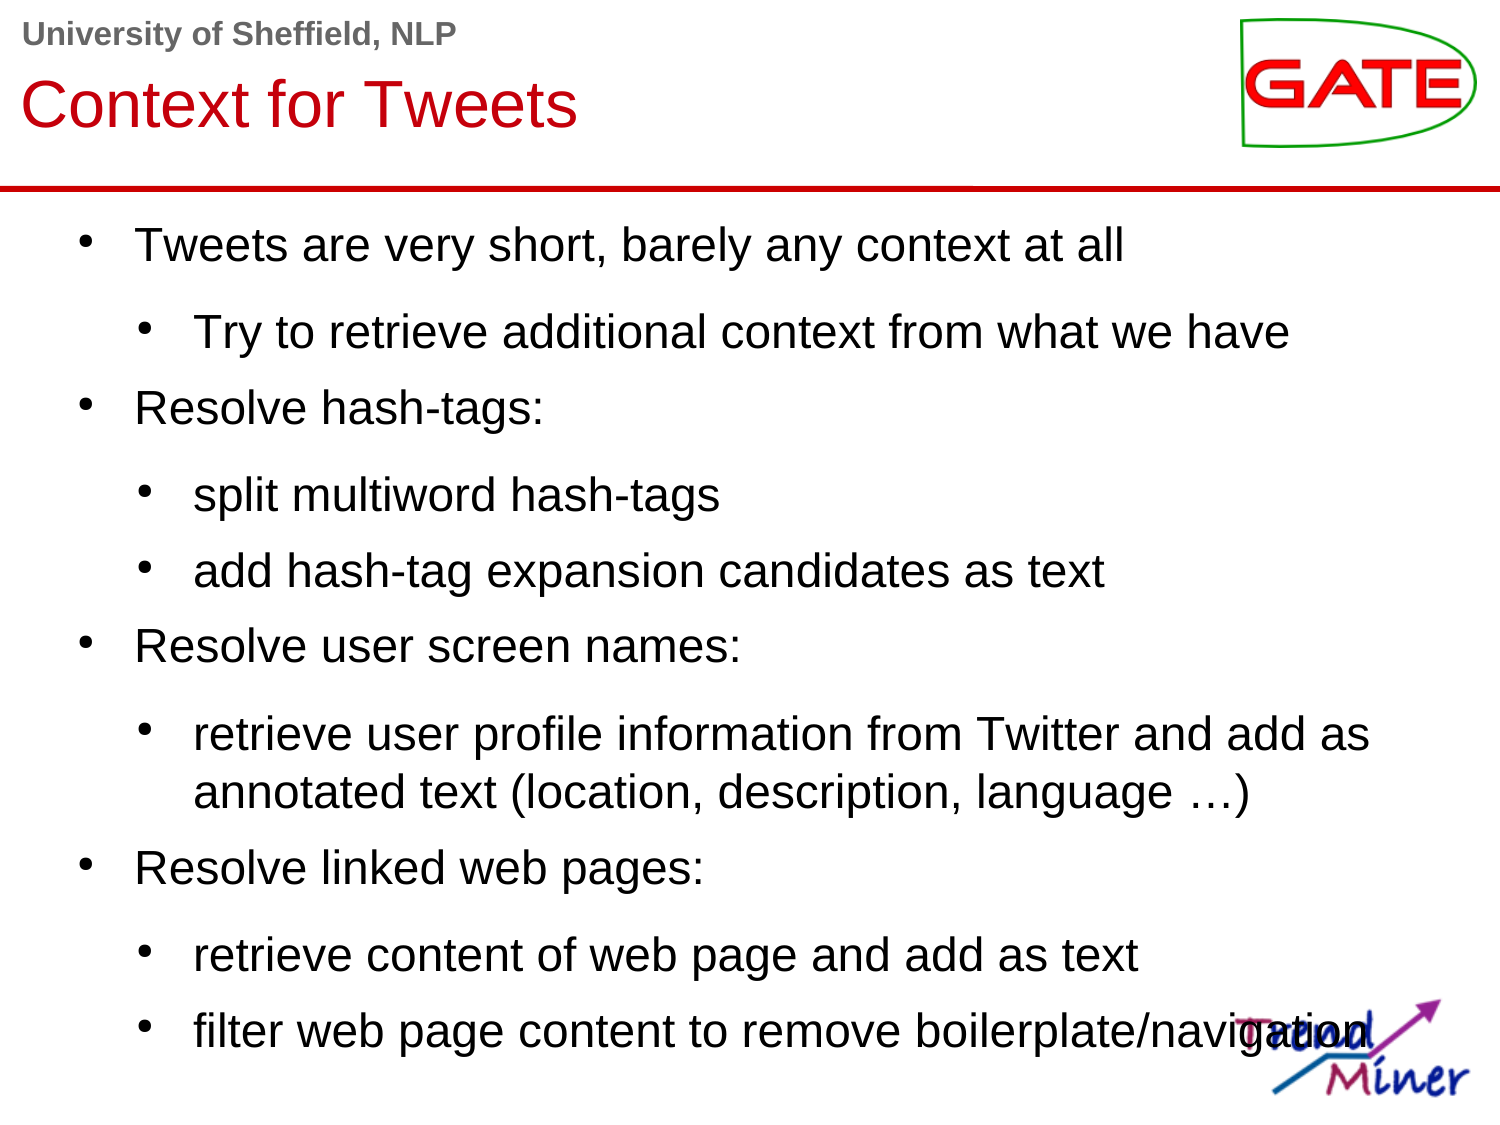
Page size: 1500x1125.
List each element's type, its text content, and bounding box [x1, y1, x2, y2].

picture [1204, 992, 1496, 1118]
list Tweets are very short, barely any context at all Try to retrieve additional context from what we have Resolve hash-tags: split multiword hash-tags add hash-tag expansion candidates as text Resolve user screen names: retrieve user profile information from Twitter and add as annotated text (location, description, language …) Resolve linked web pages: retrieve content of web page and add as text filter web page content to remove boilerplate/navigation [23, 212, 1477, 1063]
picture [1240, 18, 1477, 148]
title Context for Tweets [20, 45, 1240, 166]
